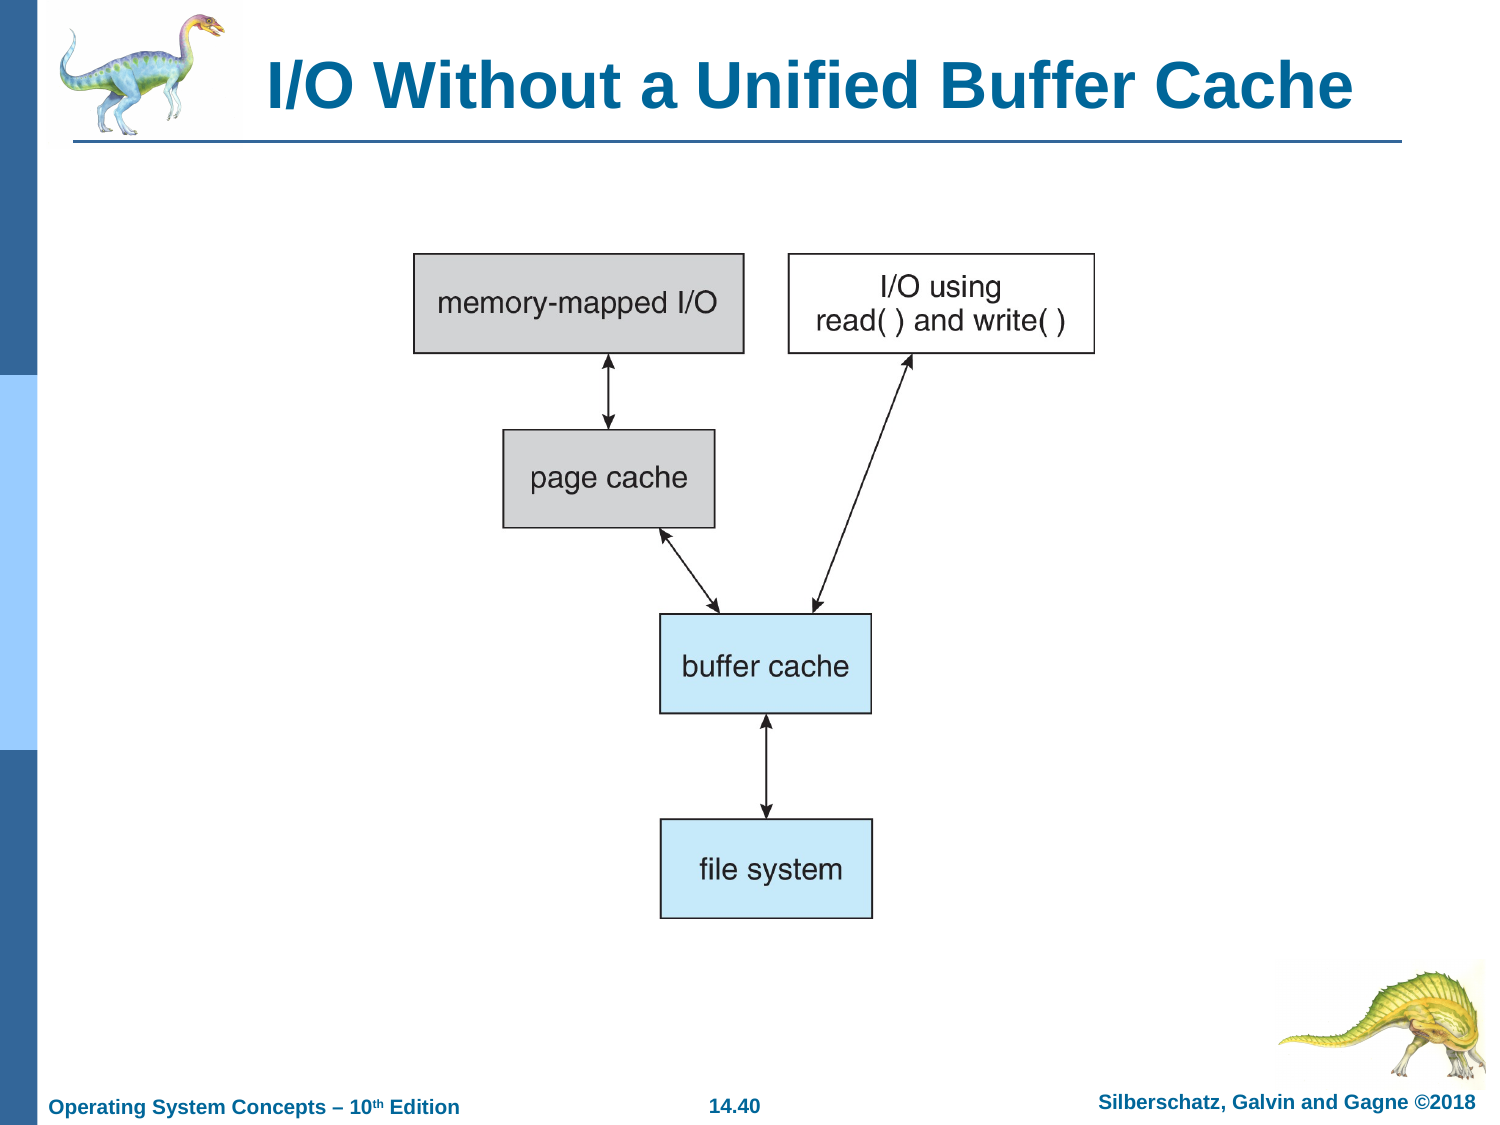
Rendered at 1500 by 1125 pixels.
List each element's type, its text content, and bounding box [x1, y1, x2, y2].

title I/O Without a Unified Buffer Cache [189, 35, 1433, 130]
picture [1275, 959, 1486, 1090]
picture [46, 0, 243, 149]
picture [413, 253, 1095, 919]
picture [1415, 1094, 1423, 1099]
